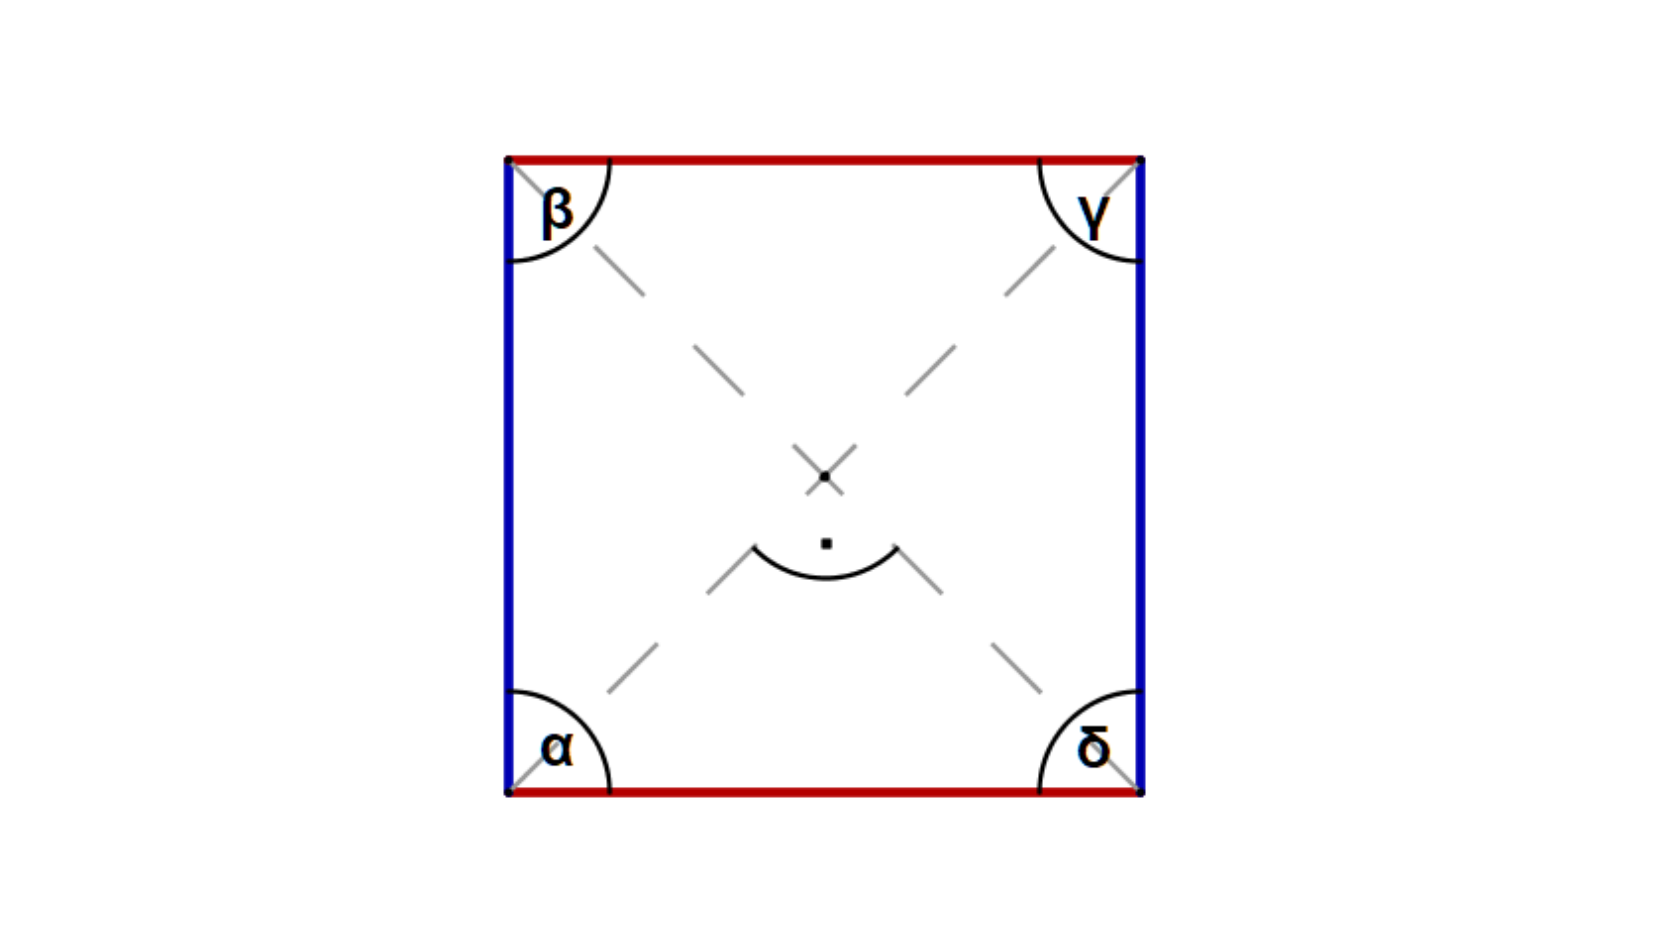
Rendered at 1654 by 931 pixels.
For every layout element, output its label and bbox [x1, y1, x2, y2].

picture [419, 29, 1247, 893]
